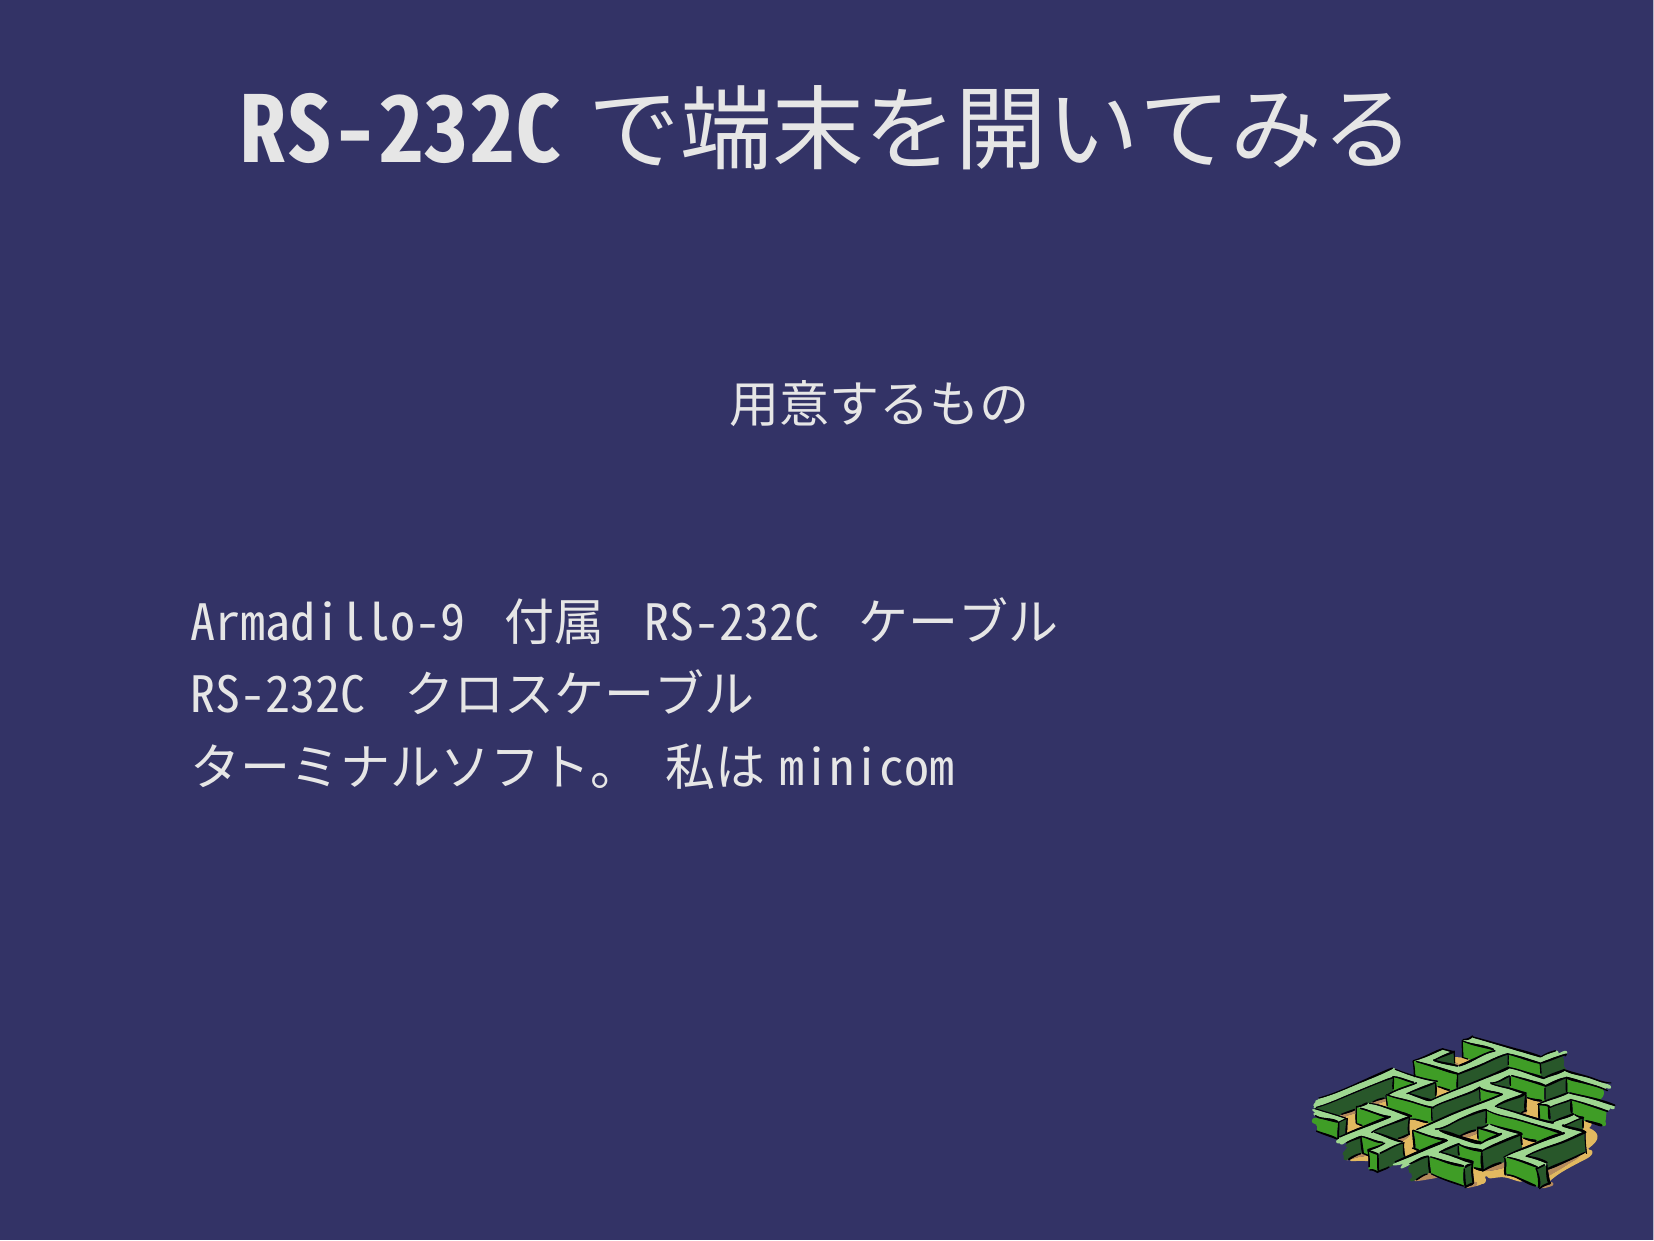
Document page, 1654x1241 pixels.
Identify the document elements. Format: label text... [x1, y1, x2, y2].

list 用意するもの Armadillo-9 付属 RS-232C ケーブル RS-232C クロスケーブル ターミナルソフト。 私はminicom [178, 364, 1570, 1147]
title RS-232Cで端末を開いてみる [121, 19, 1534, 227]
